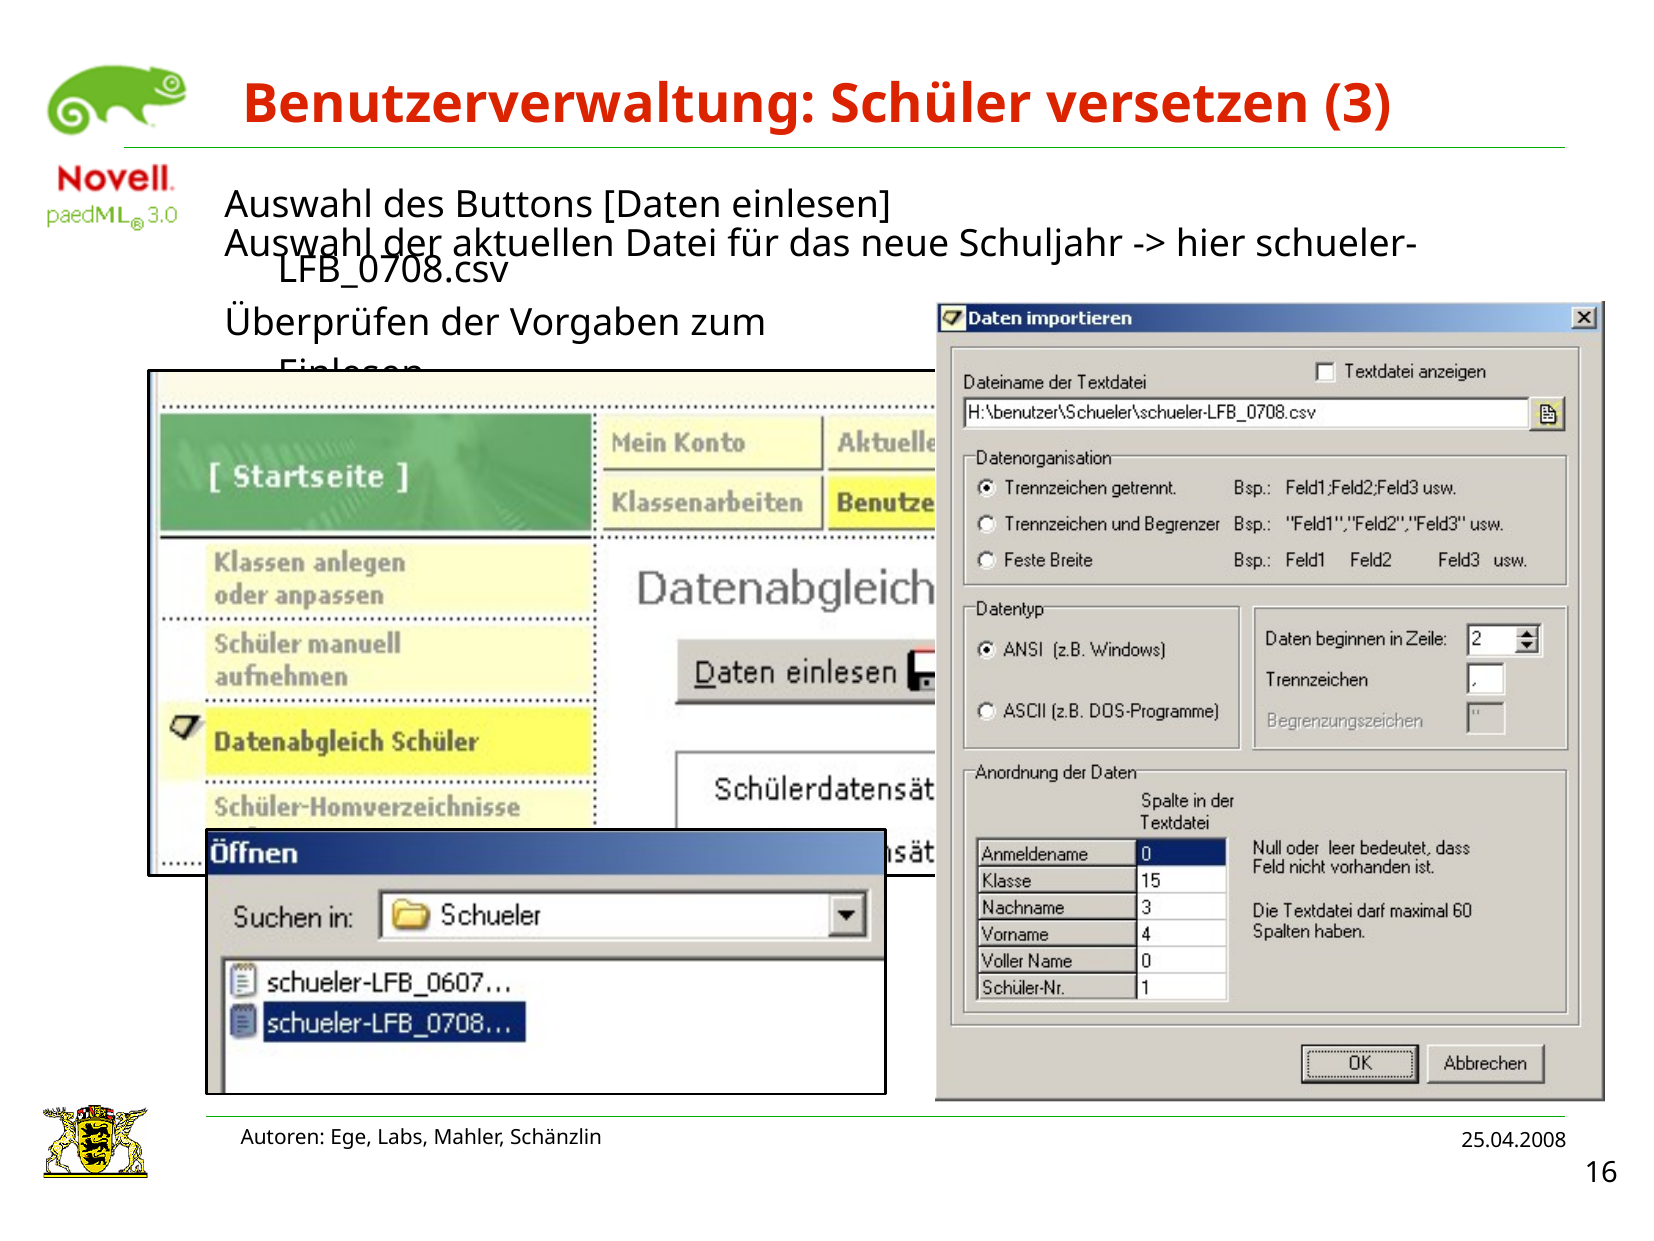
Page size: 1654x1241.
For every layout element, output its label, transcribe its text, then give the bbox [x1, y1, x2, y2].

picture [207, 830, 884, 1093]
list Auswahl der aktuellen Datei für das neue Schuljahr -> hier schueler-LFB_0708.csv [206, 236, 1623, 296]
picture [149, 301, 1605, 1103]
list Überprüfen der Vorgaben zum Einlesen [206, 295, 898, 355]
list Auswahl des Buttons [Daten einlesen] [206, 177, 1536, 236]
picture [29, 34, 199, 237]
picture [41, 1104, 148, 1180]
title Benutzerverwaltung: Schüler versetzen (3) [242, 67, 1577, 136]
